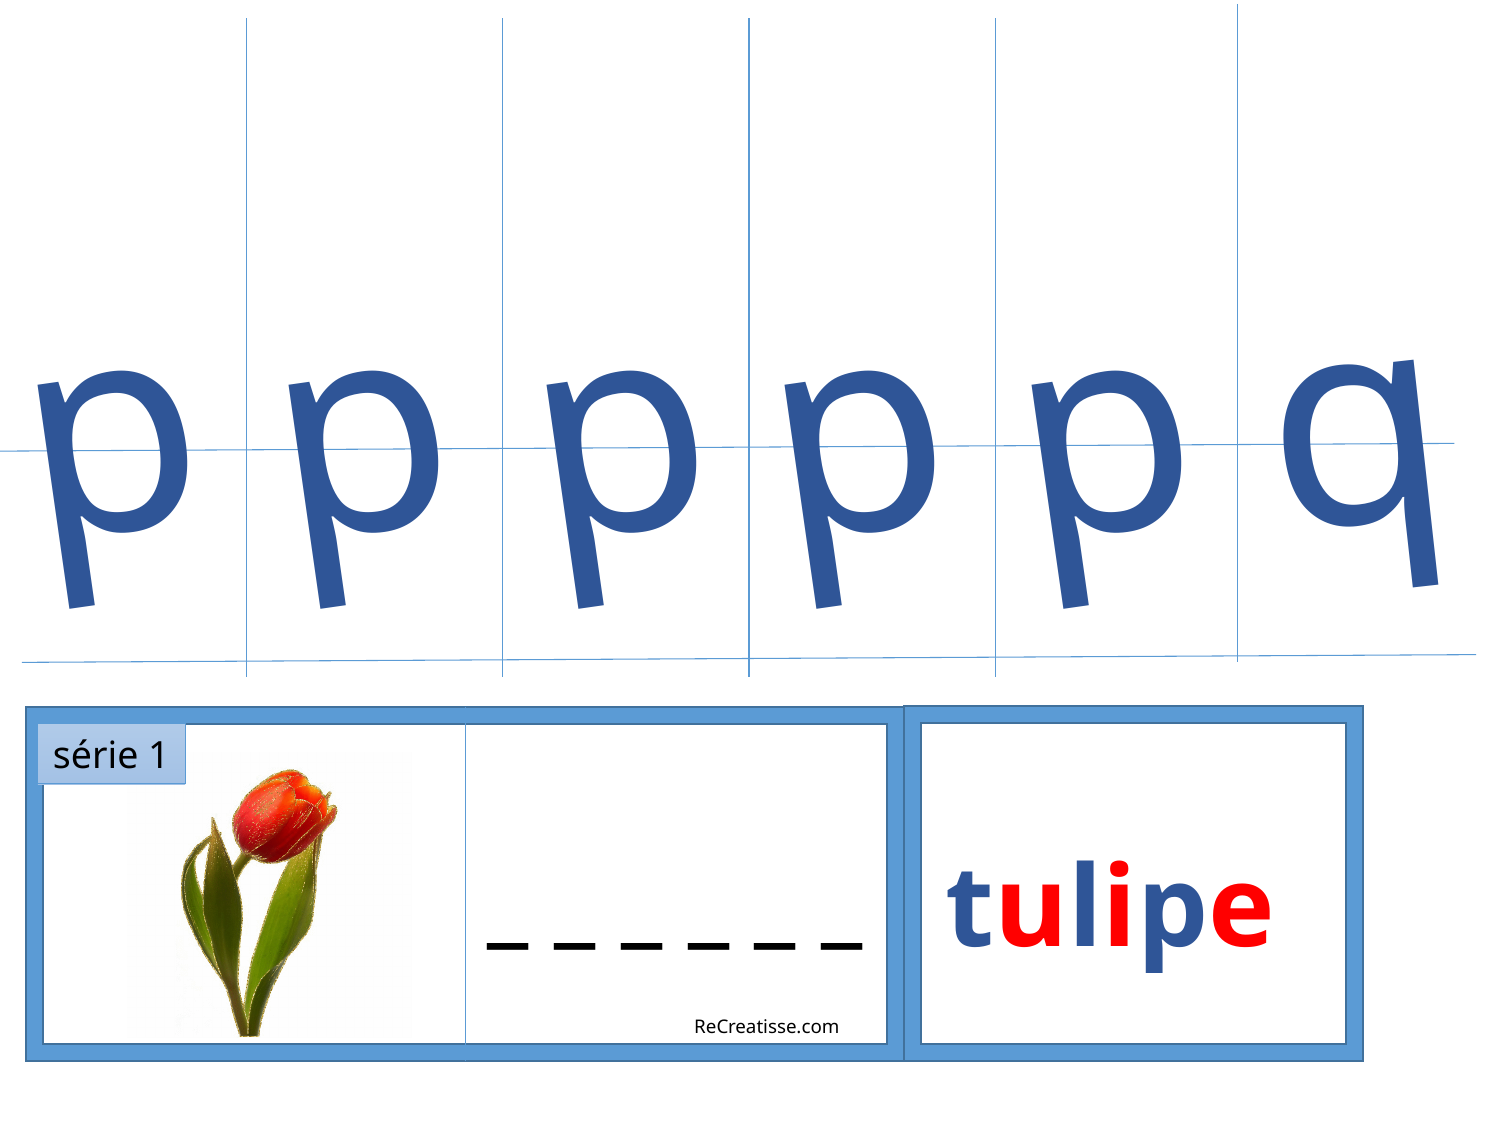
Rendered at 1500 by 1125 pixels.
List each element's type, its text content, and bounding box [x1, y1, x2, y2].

text_box p [72, 393, 161, 512]
text_box p [228, 219, 489, 611]
text_box p [0, 219, 238, 611]
text_box q [1229, 213, 1479, 600]
text_box ReCreatisse.com [679, 1007, 854, 1045]
picture [127, 752, 412, 1038]
text_box p [725, 219, 985, 611]
text_box p [486, 219, 747, 611]
text_box série 1 [38, 724, 185, 784]
text_box p [1066, 393, 1155, 512]
text_box q [1310, 385, 1398, 505]
text_box p [581, 393, 670, 512]
text_box p [323, 393, 412, 512]
text_box _ _ _ _ _ _ [472, 827, 879, 962]
text_box p [819, 393, 908, 512]
text_box tulipe [931, 827, 1290, 977]
text_box [26, 706, 1364, 1062]
text_box p [972, 219, 1232, 611]
